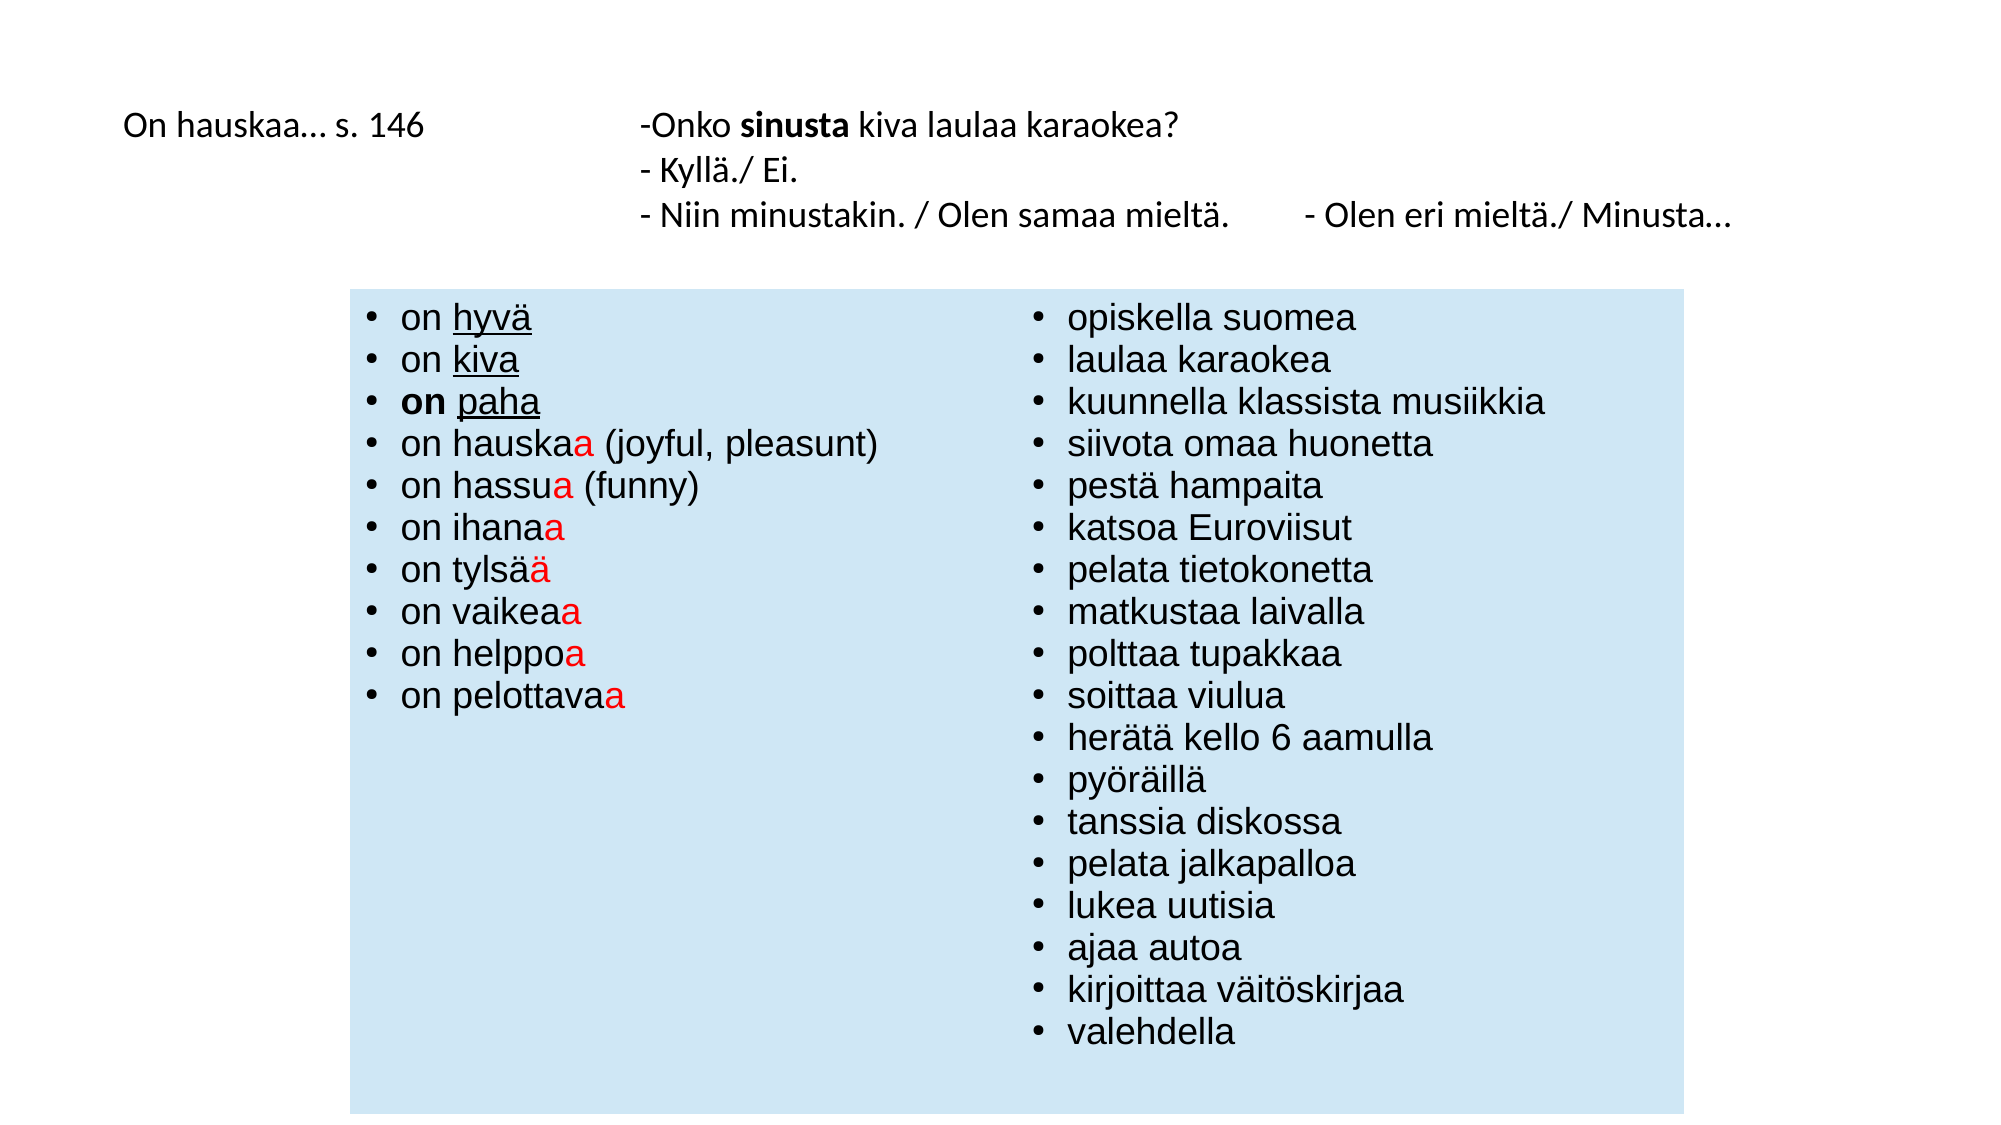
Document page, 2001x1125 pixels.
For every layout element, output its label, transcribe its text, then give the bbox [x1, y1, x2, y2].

text_box On hauskaa… s. 146 -Onko sinusta kiva laulaa karaokea? - Kyllä./ Ei. - Niin minustakin. / Olen samaa mieltä. - Olen eri mieltä./ Minusta… [108, 92, 1922, 290]
table_header on hyvä on kiva on paha on hauskaa (joyful, pleasunt) on hassua (funny) on ihanaa on tylsää on vaikeaa on helppoa on pelottavaa [350, 290, 1017, 1114]
table_header opiskella suomea laulaa karaokea kuunnella klassista musiikkia siivota omaa huonetta pestä hampaita katsoa Euroviisut pelata tietokonetta matkustaa laivalla polttaa tupakkaa soittaa viulua herätä kello 6 aamulla pyöräillä tanssia diskossa pelata jalkapalloa lukea uutisia ajaa autoa kirjoittaa väitöskirjaa valehdella [1017, 290, 1684, 1114]
